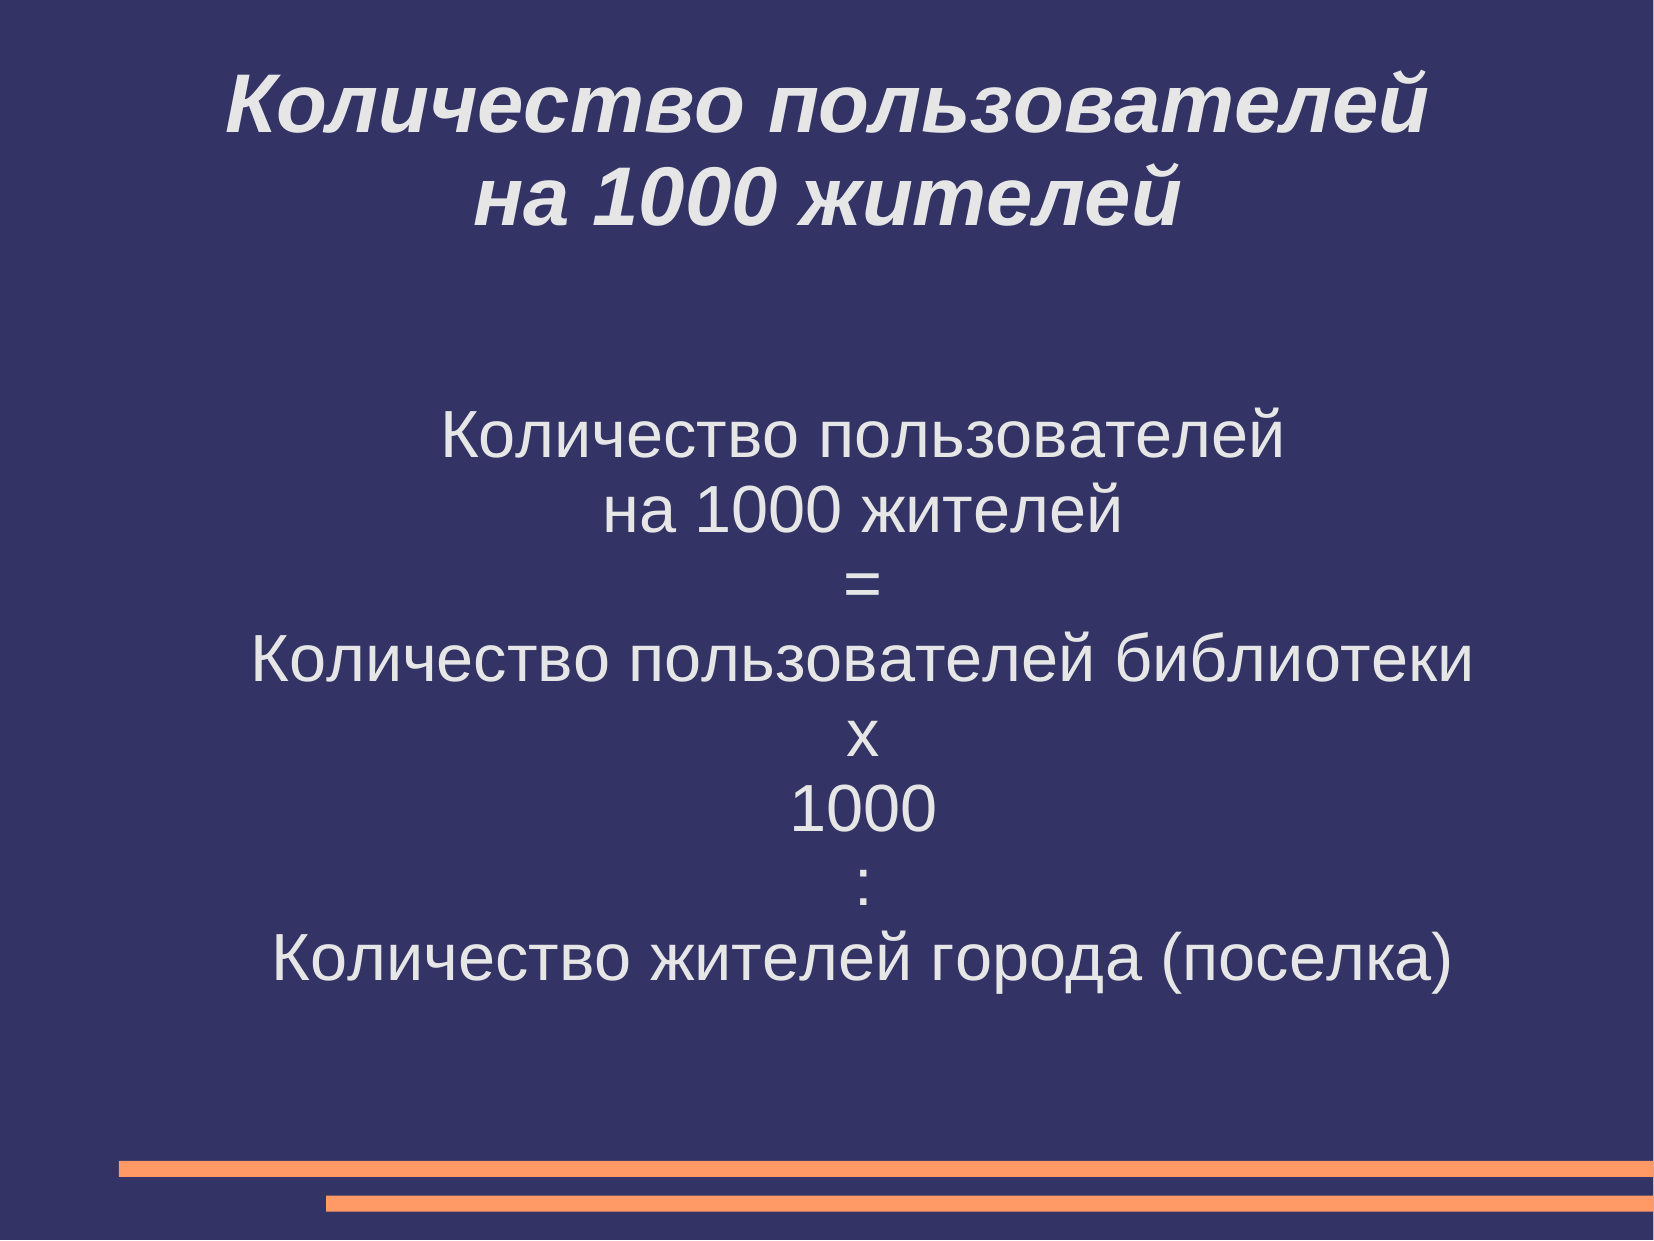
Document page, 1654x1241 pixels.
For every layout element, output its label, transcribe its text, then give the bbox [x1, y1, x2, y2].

list Количество пользователей на 1000 жителей = Количество пользователей библиотеки х 1000 : Количество жителей города (поселка) [121, 322, 1561, 1118]
title Количество пользователей на 1000 жителей [121, 53, 1534, 247]
